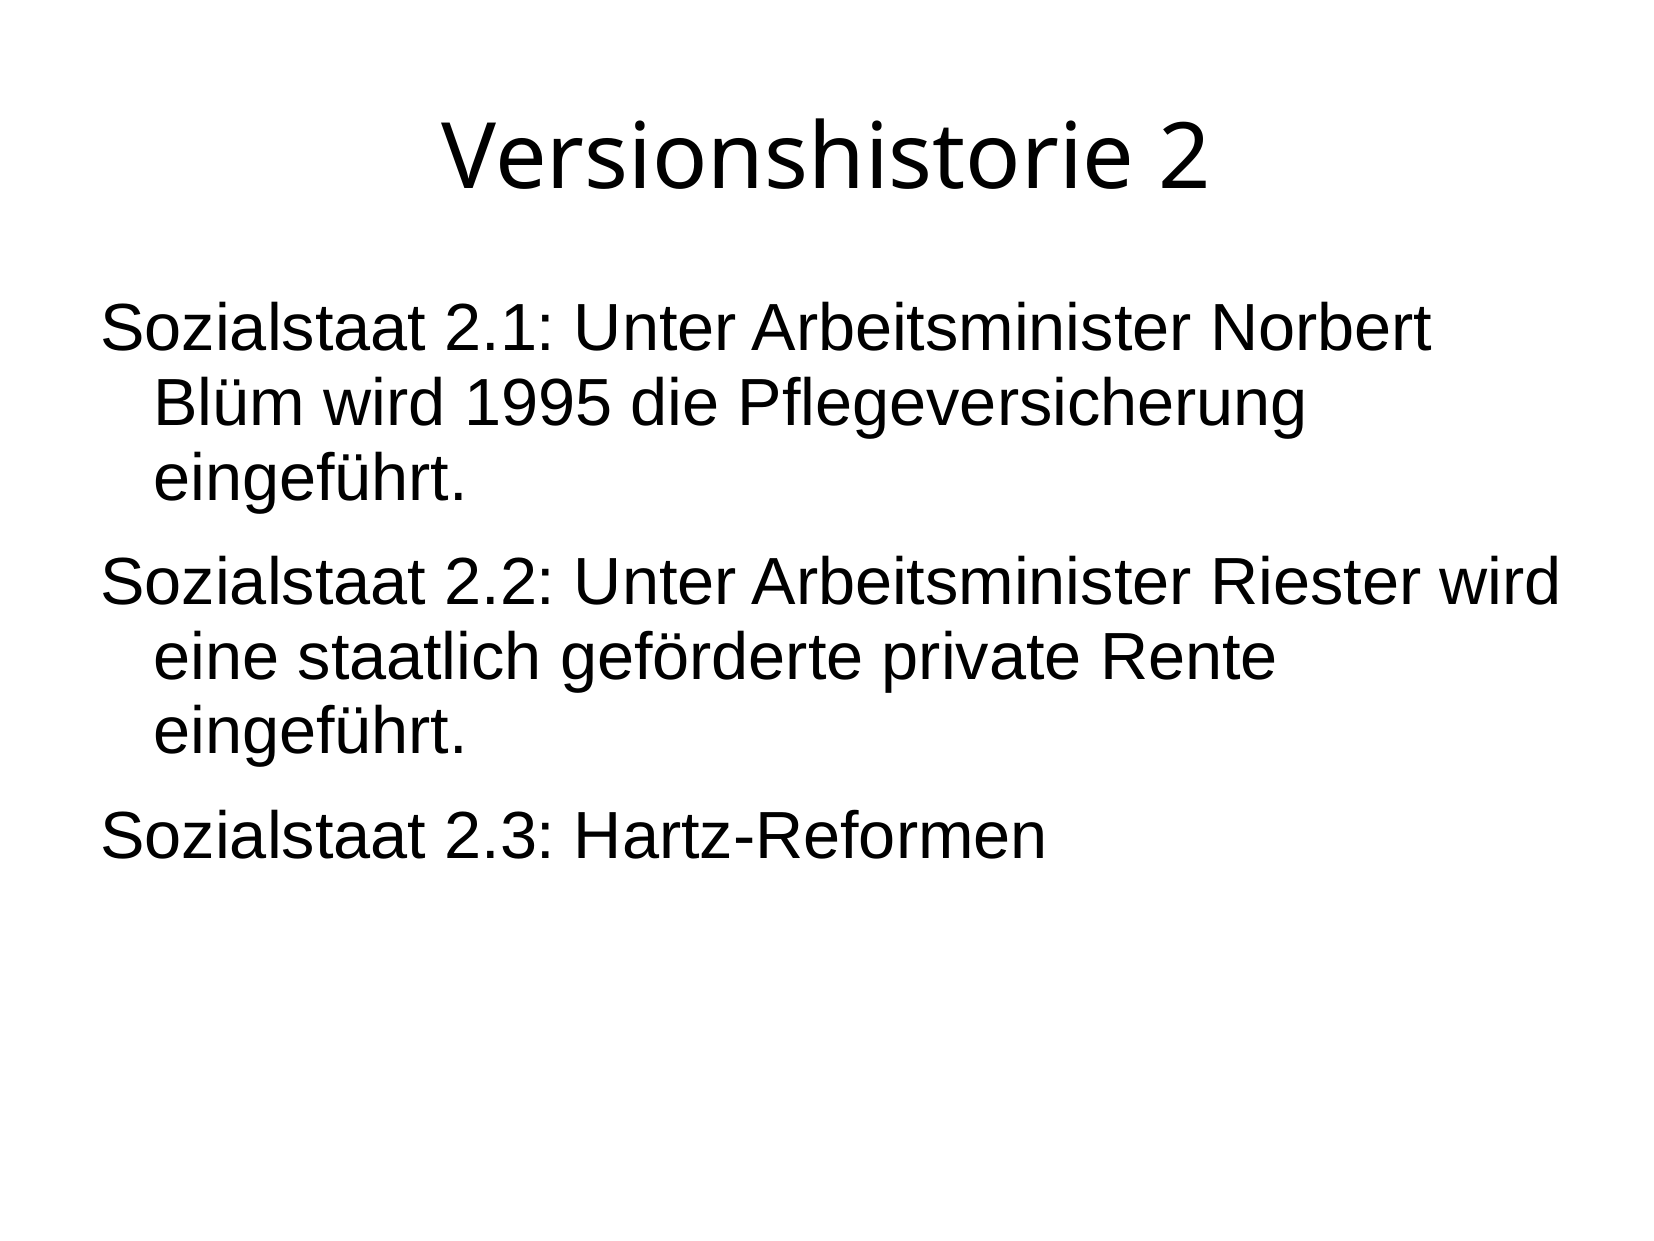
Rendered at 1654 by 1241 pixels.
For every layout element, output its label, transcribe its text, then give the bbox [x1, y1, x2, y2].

title Versionshistorie 2 [82, 49, 1571, 257]
list Sozialstaat 2.1: Unter Arbeitsminister Norbert Blüm wird 1995 die Pflegeversicherung eingeführt. Sozialstaat 2.2: Unter Arbeitsminister Riester wird eine staatlich geförderte private Rente eingeführt. Sozialstaat 2.3: Hartz-Reformen [82, 290, 1571, 1094]
